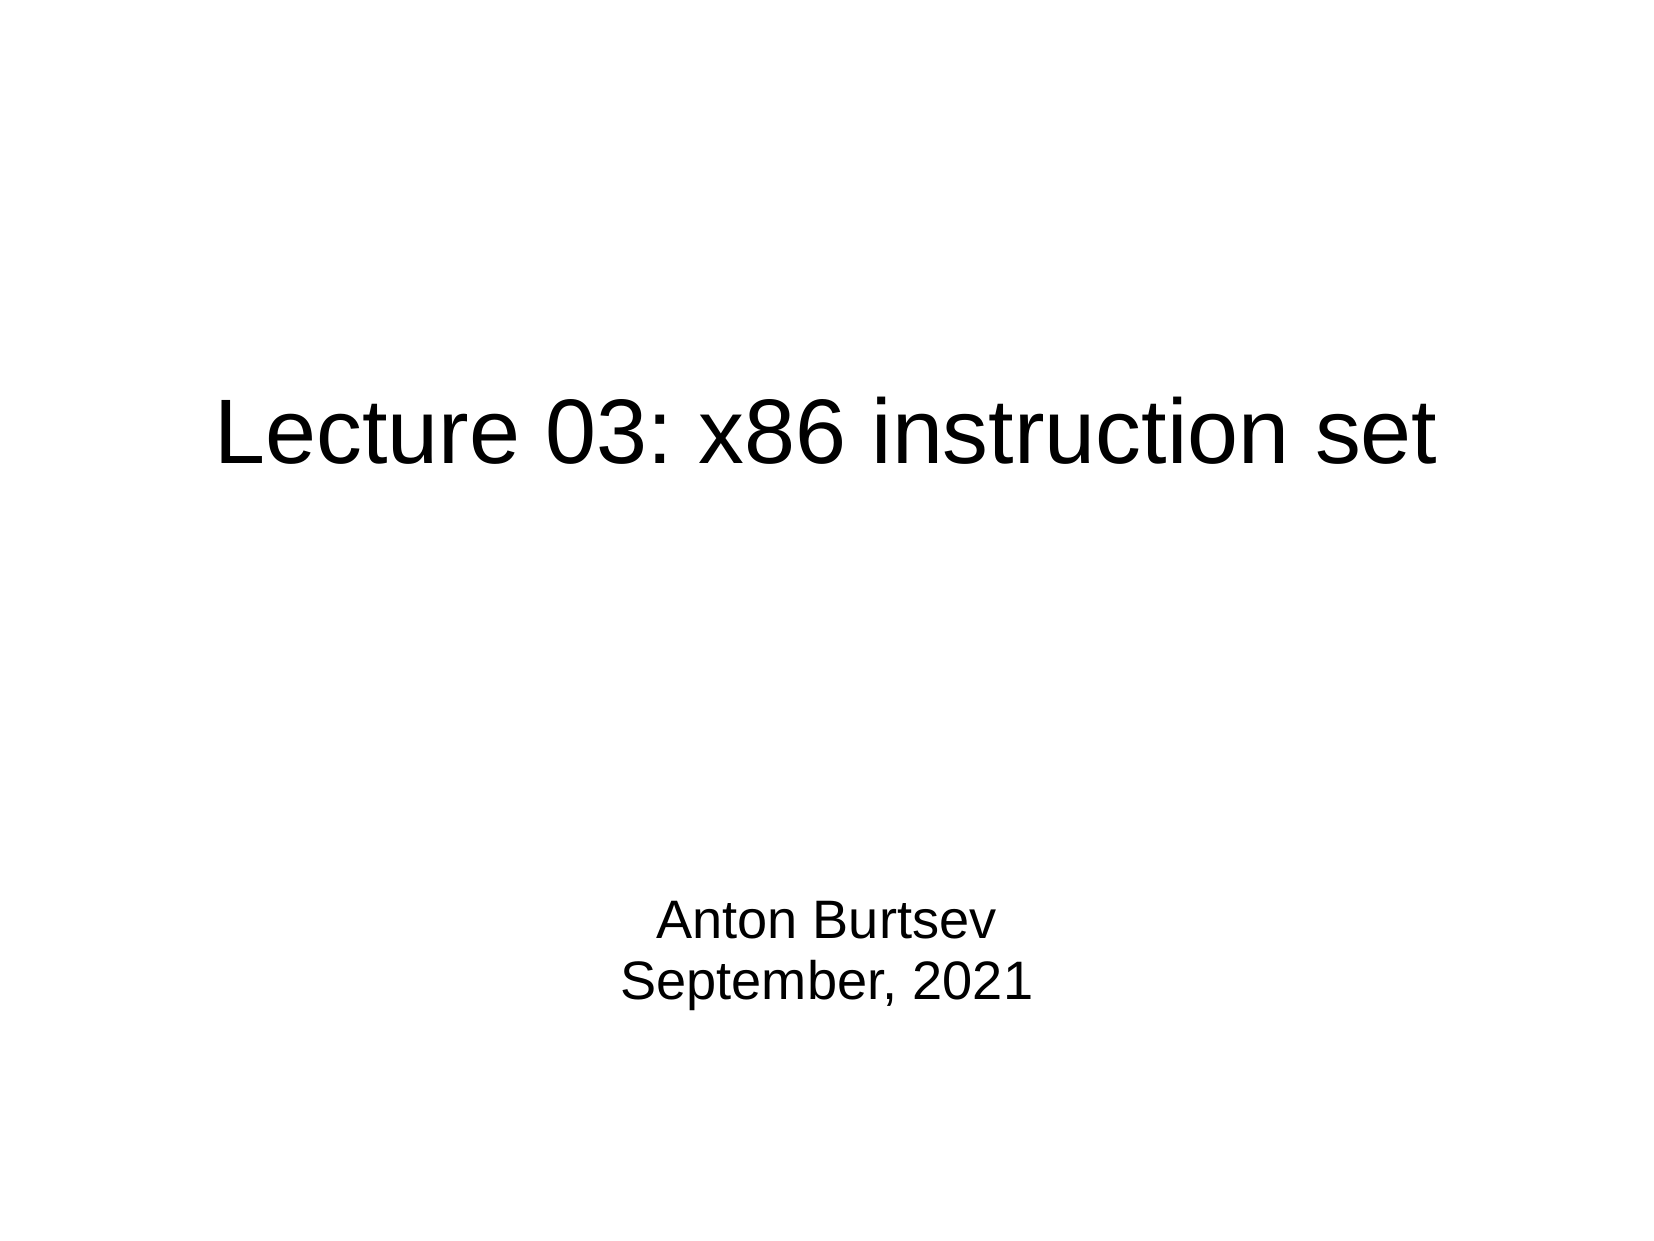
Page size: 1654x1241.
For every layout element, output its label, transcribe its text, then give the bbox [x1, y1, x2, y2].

title Lecture 03: x86 instruction set [82, 113, 1571, 637]
subtitle Anton Burtsev September, 2021 [82, 637, 1571, 1109]
